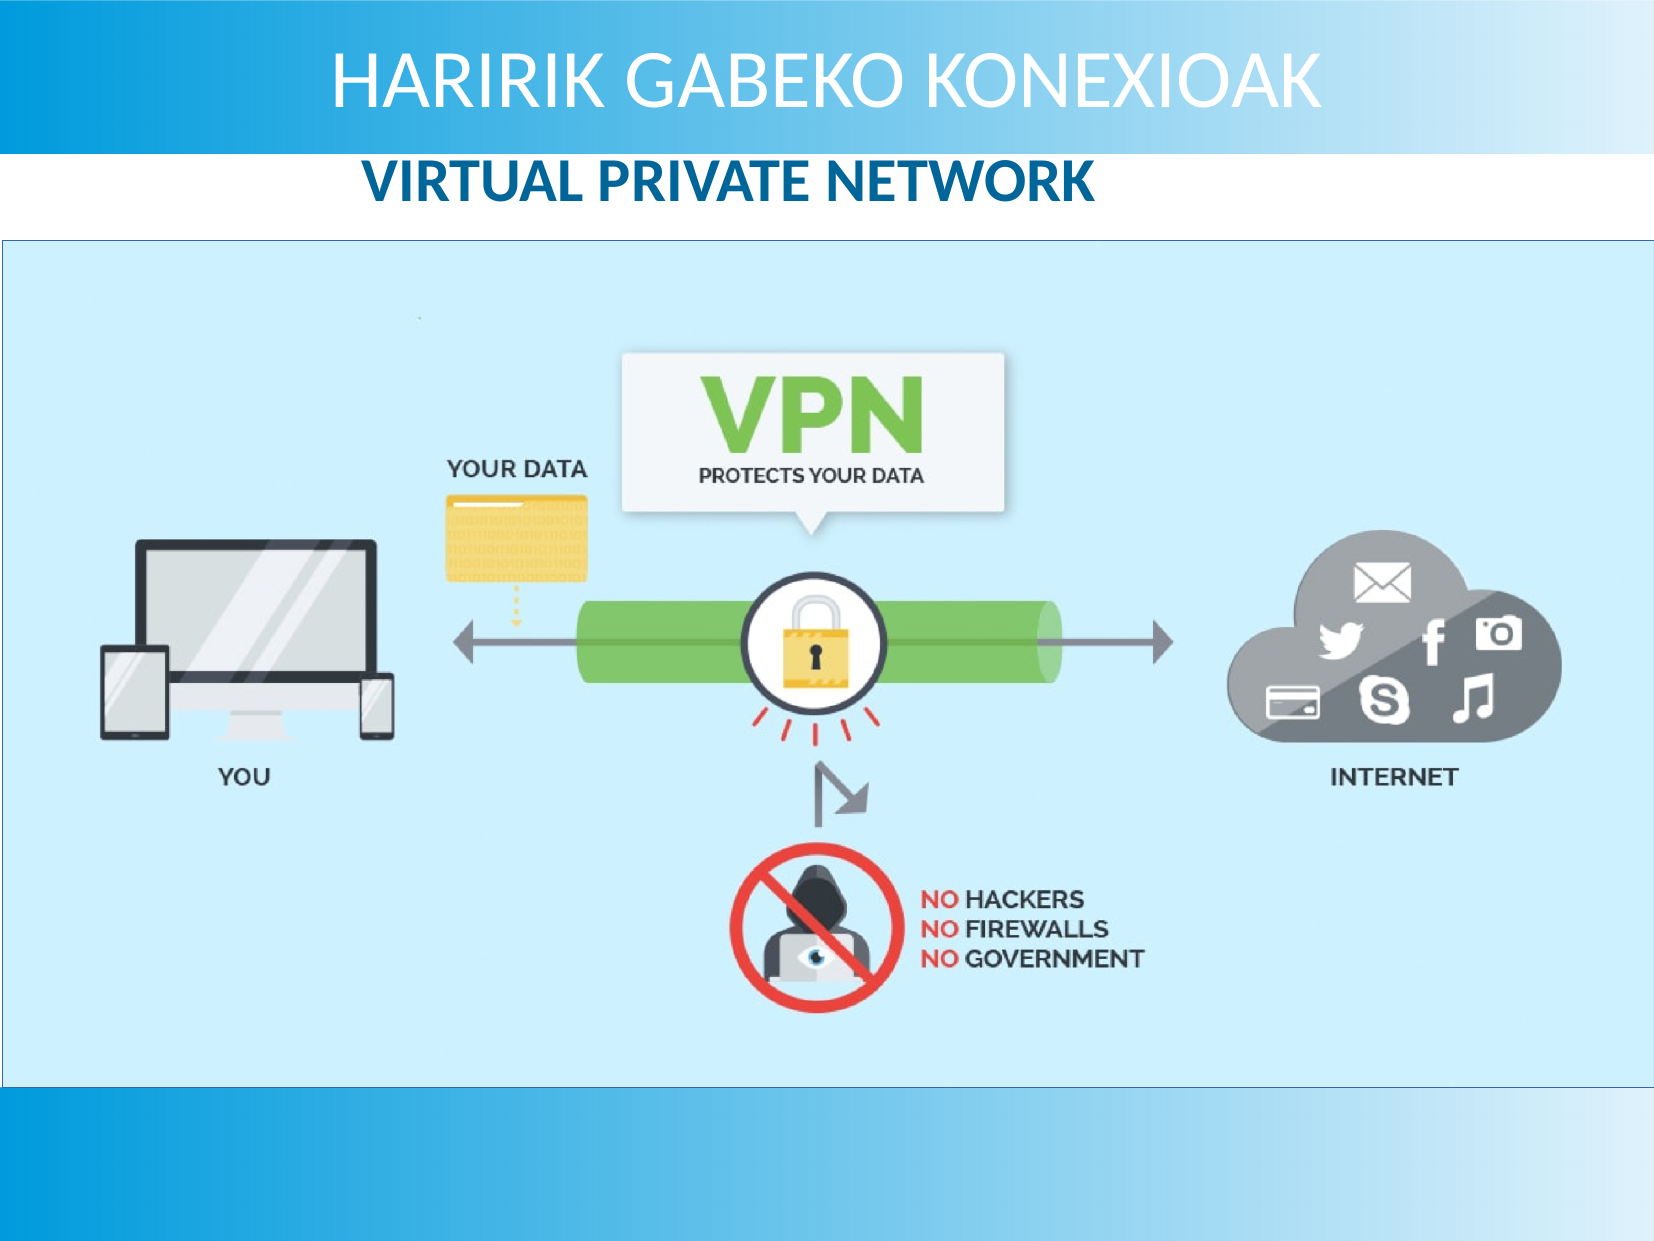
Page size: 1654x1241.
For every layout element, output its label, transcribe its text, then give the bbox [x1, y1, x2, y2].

text_box VIRTUAL PRIVATE NETWORK [346, 146, 1364, 235]
title HARIRIK GABEKO KONEXIOAK [82, 38, 1571, 136]
picture [0, 240, 1654, 1241]
picture [141, 0, 1654, 154]
